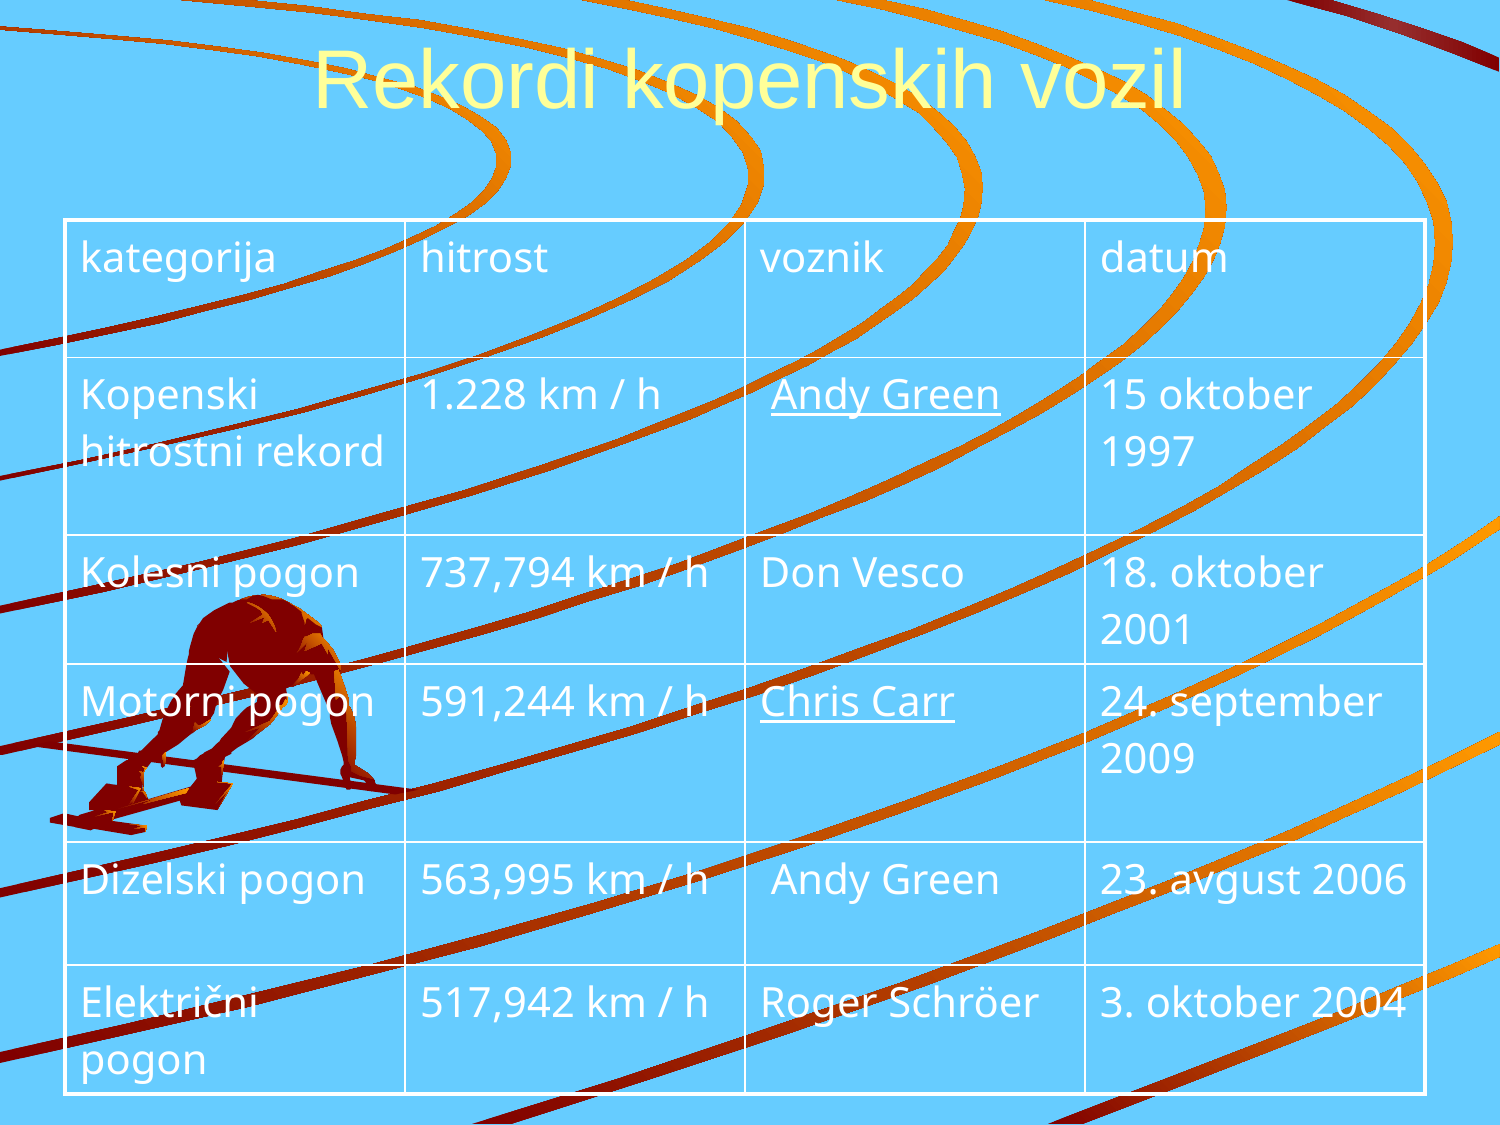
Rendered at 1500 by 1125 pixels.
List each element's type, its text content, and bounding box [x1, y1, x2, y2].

title Rekordi kopenskih vozil [75, 26, 1425, 218]
table_cell Električni pogon [67, 966, 404, 1092]
table_cell Dizelski pogon [67, 843, 404, 964]
table_header kategorija [67, 222, 404, 357]
table_cell 563,995 km / h [406, 843, 744, 964]
table_cell Kolesni pogon [67, 536, 404, 663]
table_cell 737,794 km / h [406, 536, 744, 663]
table_cell 517,942 km / h [406, 966, 744, 1092]
table_cell Andy Green [746, 843, 1084, 964]
table_cell Kopenski hitrostni rekord [67, 358, 404, 534]
table_header voznik [746, 222, 1084, 357]
table_cell 23. avgust 2006 [1086, 843, 1423, 964]
table_cell Roger Schröer [746, 966, 1084, 1092]
table_cell 18. oktober 2001 [1086, 536, 1423, 663]
table_cell 15 oktober 1997 [1086, 358, 1423, 534]
table_header datum [1086, 222, 1423, 357]
table_cell 3. oktober 2004 [1086, 966, 1423, 1092]
table_cell Motorni pogon [67, 665, 404, 841]
table_cell 591,244 km / h [406, 665, 744, 841]
table_header hitrost [406, 222, 744, 357]
table_cell Chris Carr [746, 665, 1084, 841]
table_cell 1.228 km / h [406, 358, 744, 534]
table_cell 24. september 2009 [1086, 665, 1423, 841]
table_cell Andy Green [746, 358, 1084, 534]
table_cell Don Vesco [746, 536, 1084, 663]
